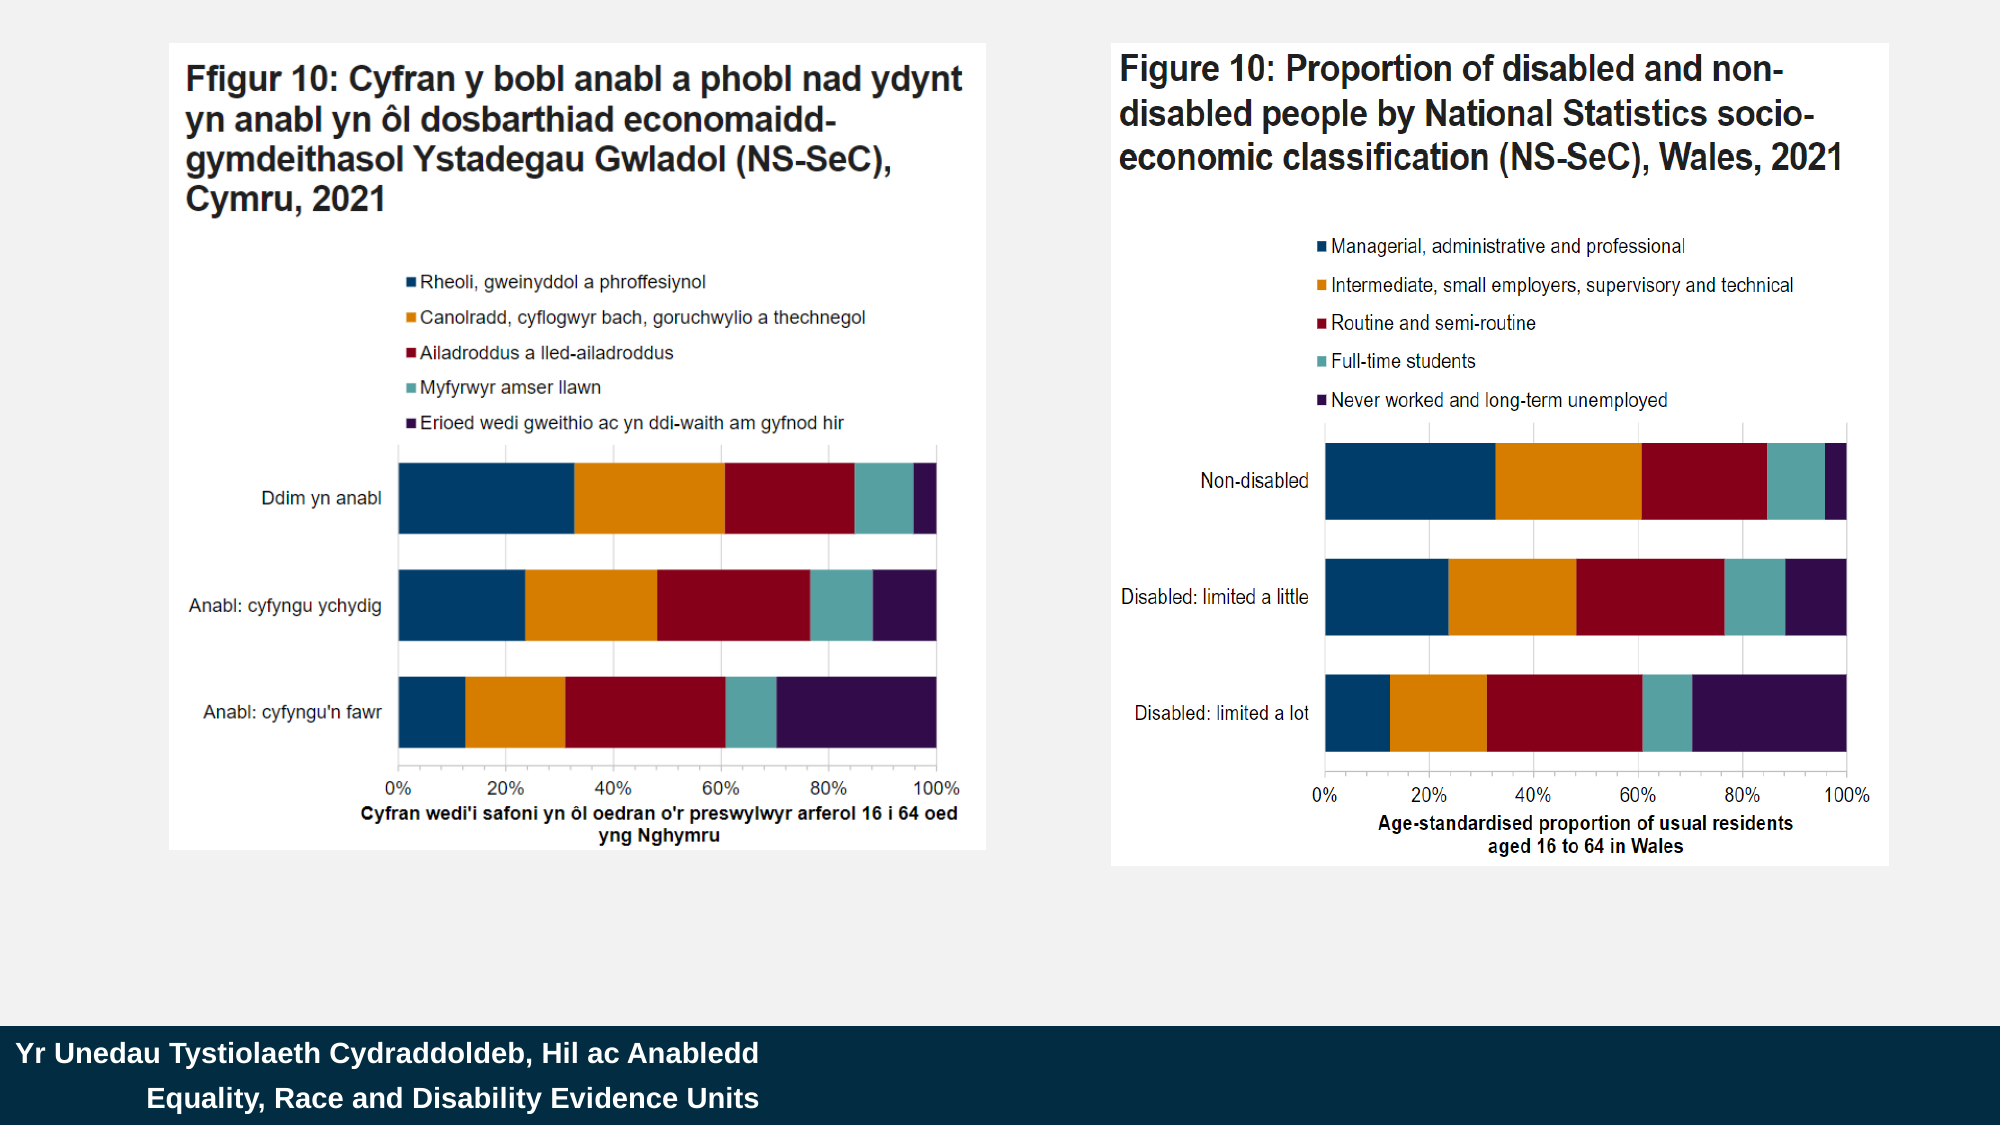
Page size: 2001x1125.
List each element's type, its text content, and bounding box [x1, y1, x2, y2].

picture [169, 43, 986, 850]
text_box Yr Unedau Tystiolaeth Cydraddoldeb, Hil ac Anabledd Equality, Race and Disability Evidence Units [0, 1026, 2000, 1125]
picture [1111, 43, 1889, 866]
